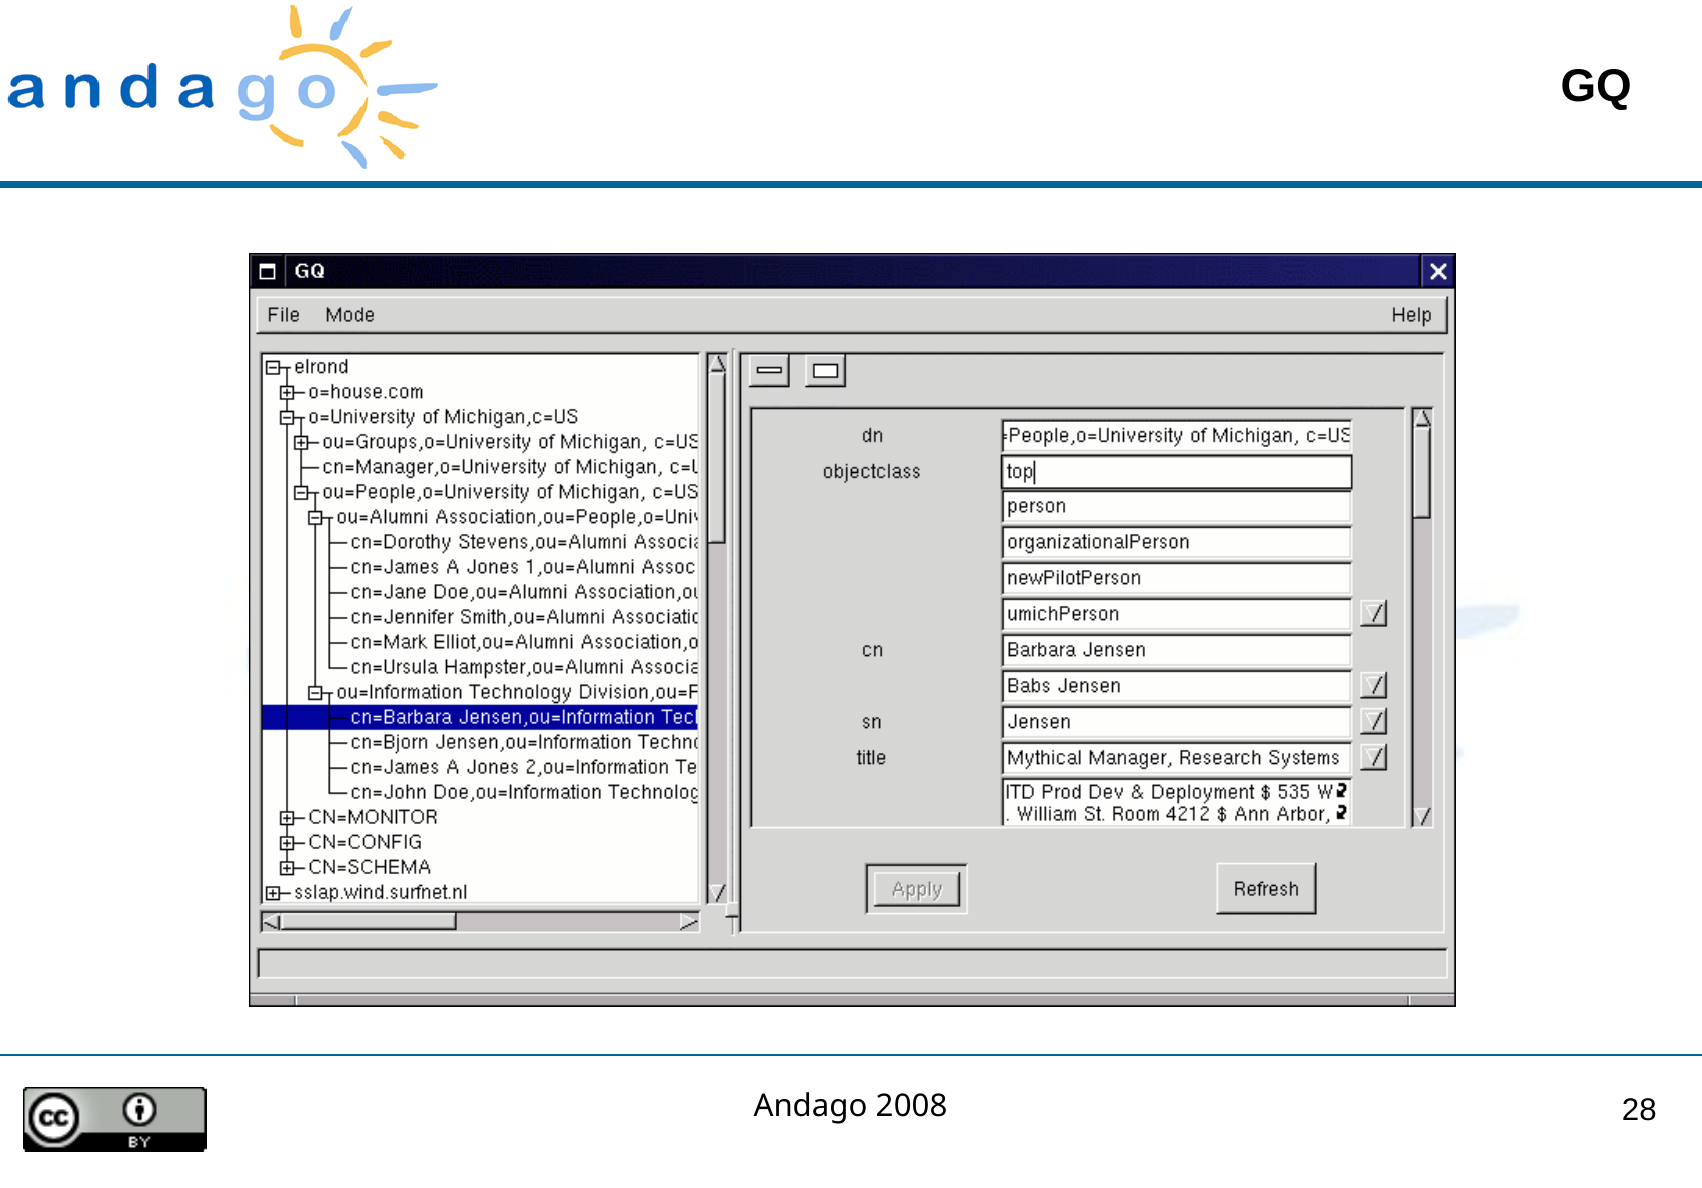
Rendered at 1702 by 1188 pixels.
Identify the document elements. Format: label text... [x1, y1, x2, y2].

title GQ [255, 0, 1702, 188]
picture [23, 1087, 207, 1152]
picture [0, 0, 255, 175]
picture [224, 253, 1538, 1007]
